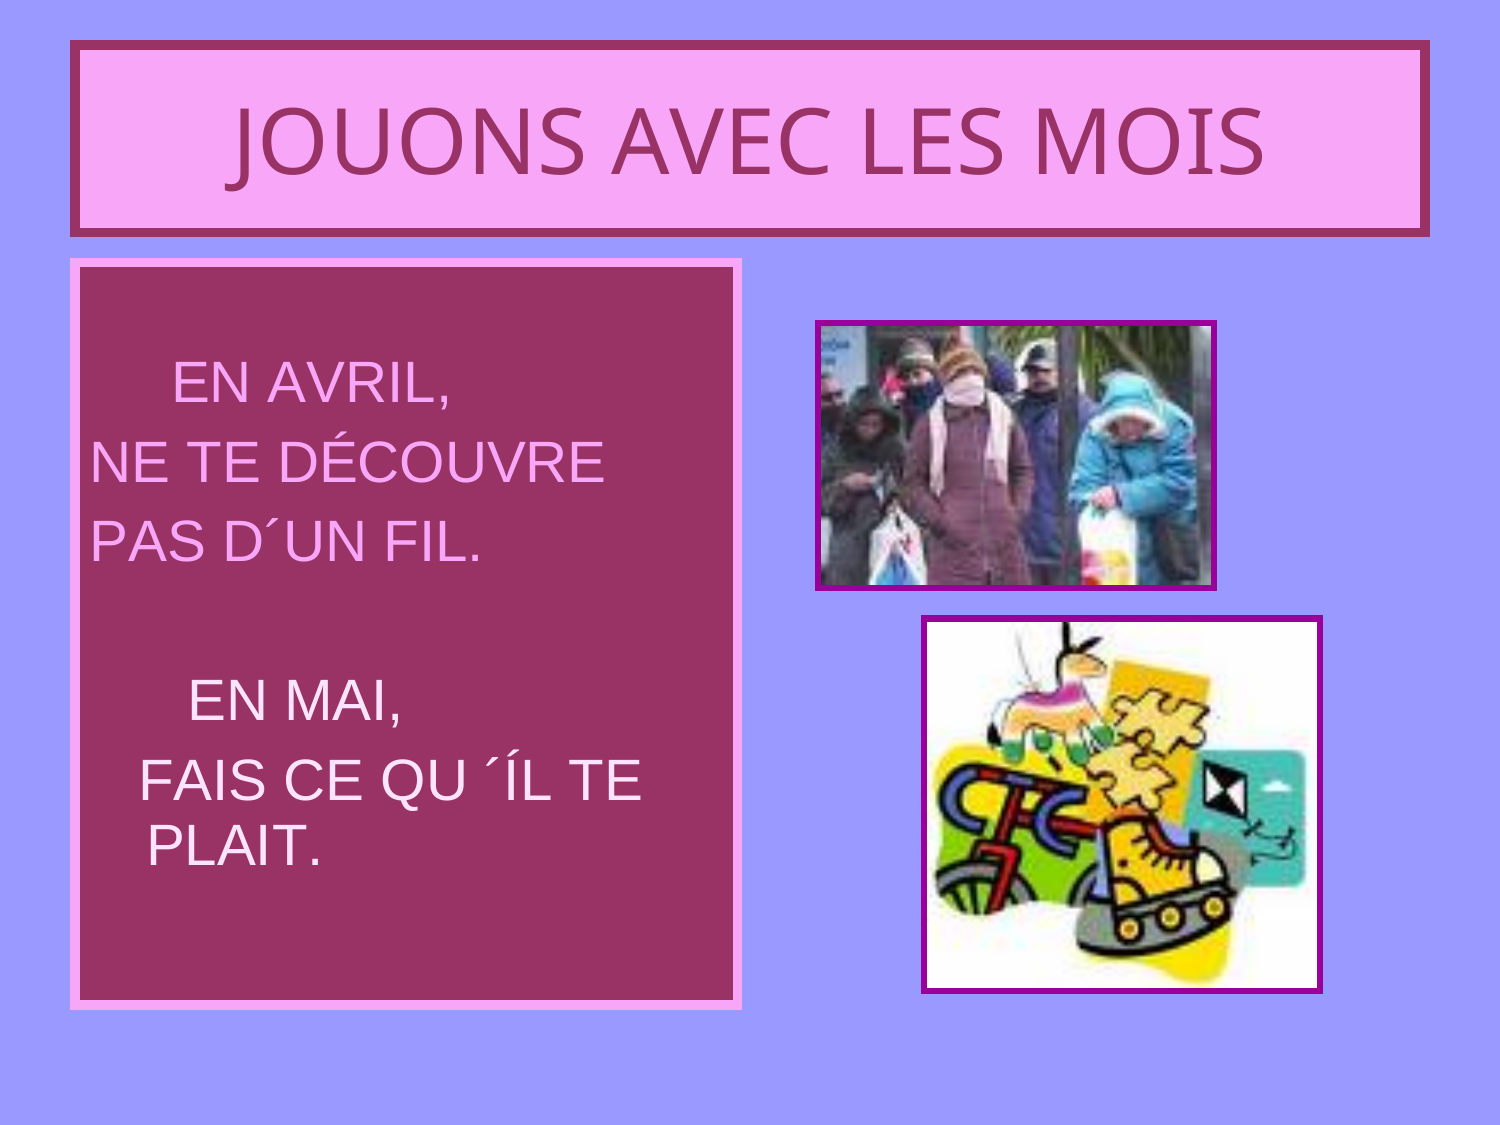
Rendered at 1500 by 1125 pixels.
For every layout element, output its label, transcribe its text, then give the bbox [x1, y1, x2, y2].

list EN AVRIL, NE TE DÉCOUVRE PAS D´UN FIL. EN MAI, FAIS CE QU ´ÍL TE PLAIT. [75, 262, 738, 1006]
title JOUONS AVEC LES MOIS [75, 45, 1426, 233]
picture [927, 621, 1317, 988]
picture [820, 326, 1211, 585]
